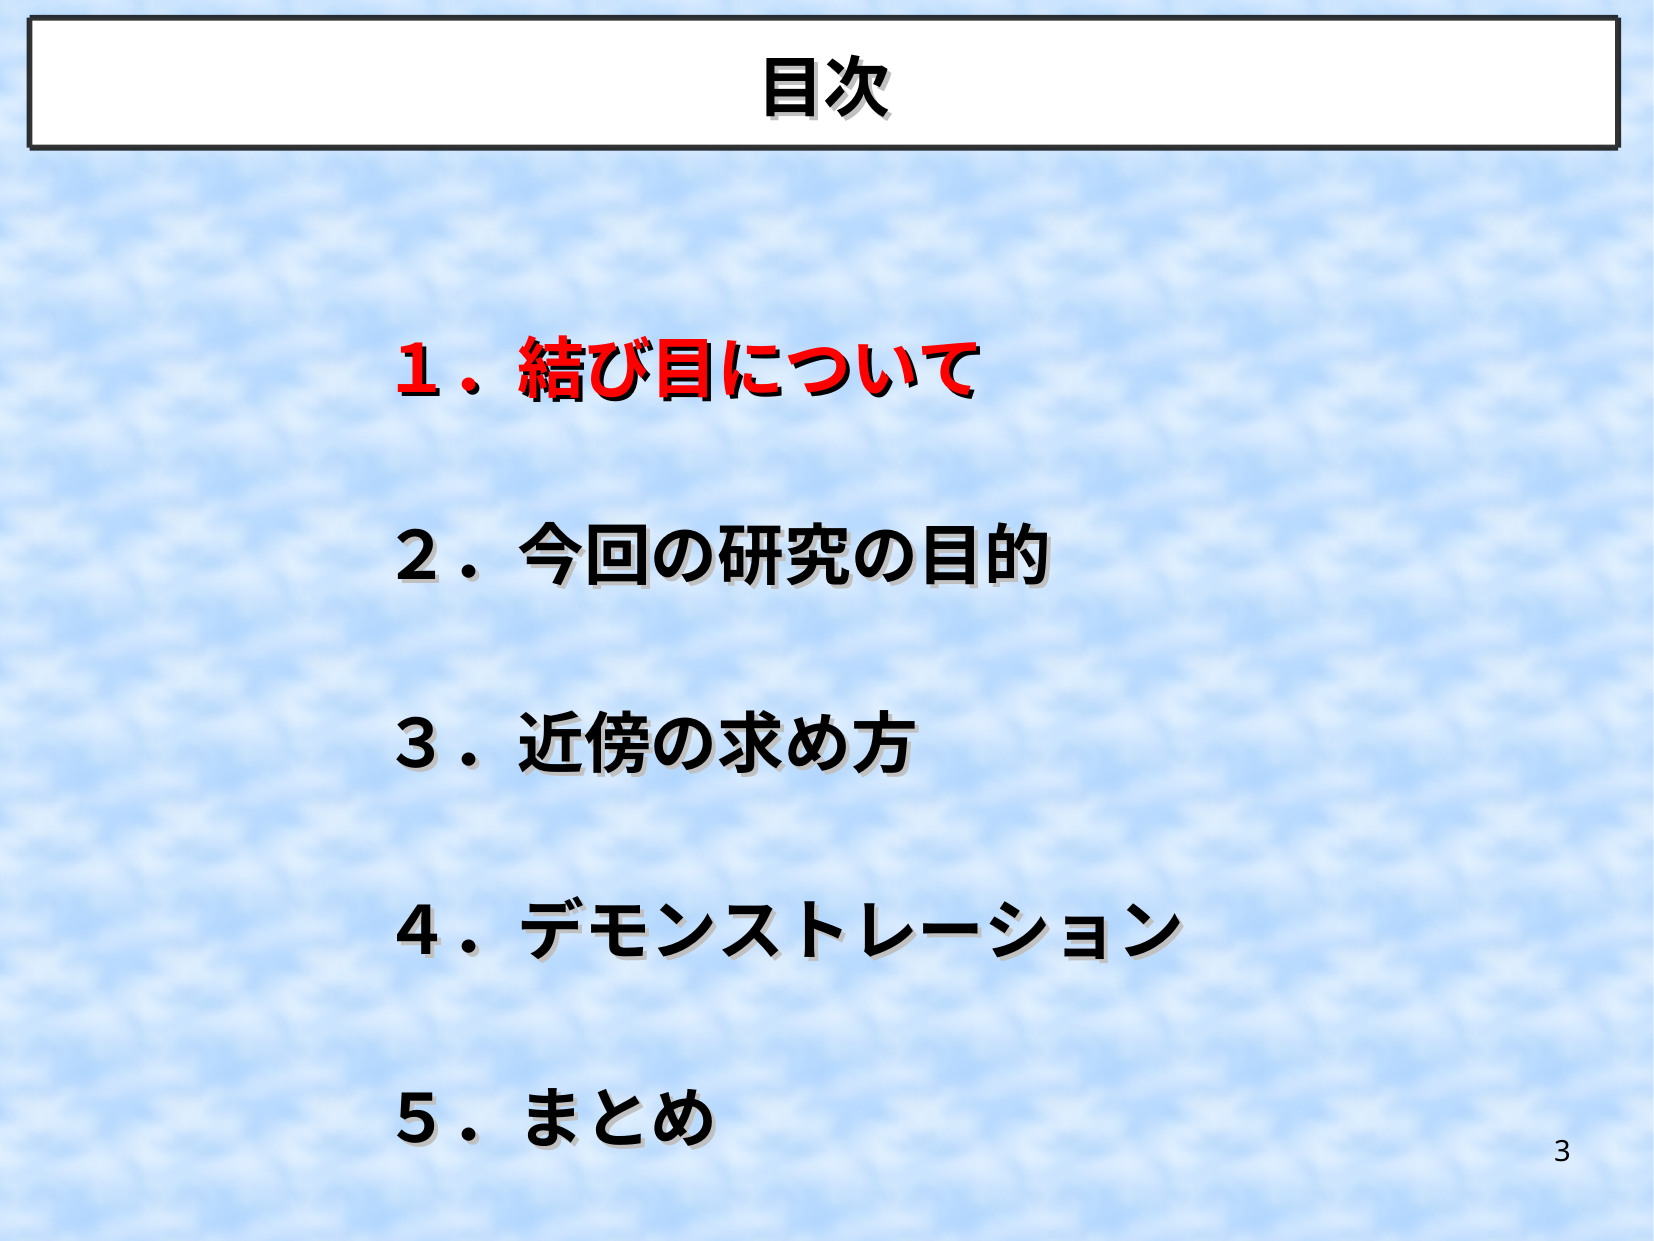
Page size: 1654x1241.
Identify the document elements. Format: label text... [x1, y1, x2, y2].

text_box １．結び目について ２．今回の研究の目的 ３．近傍の求め方 ４．デモンストレーション ５．まとめ [369, 307, 1285, 984]
picture [0, 0, 1654, 1241]
text_box 目次 [29, 17, 1619, 148]
